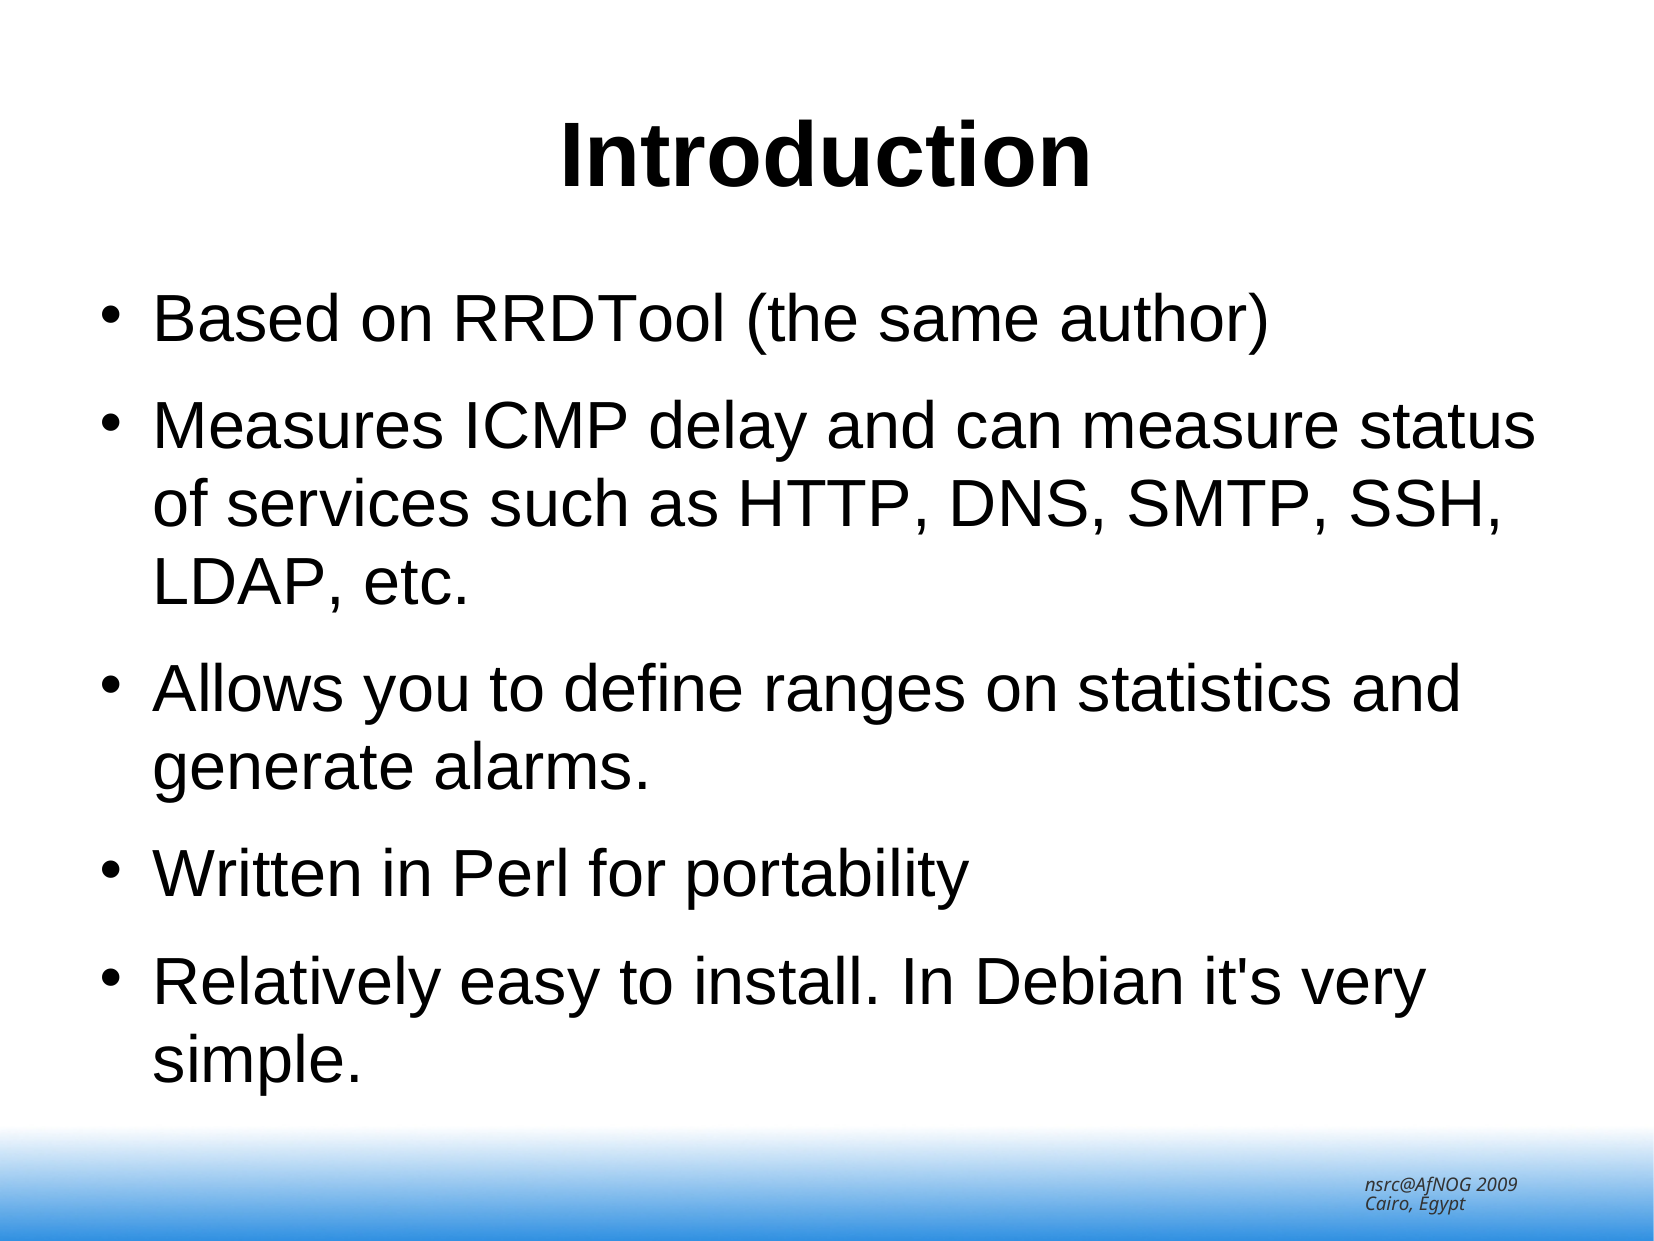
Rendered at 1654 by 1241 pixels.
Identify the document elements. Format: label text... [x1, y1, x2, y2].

list Based on RRDTool (the same author) Measures ICMP delay and can measure status of services such as HTTP, DNS, SMTP, SSH, LDAP, etc. Allows you to define ranges on statistics and generate alarms. Written in Perl for portability Relatively easy to install. In Debian it's very simple. [82, 278, 1571, 1097]
title Introduction [82, 49, 1571, 257]
picture [0, 1124, 1654, 1241]
